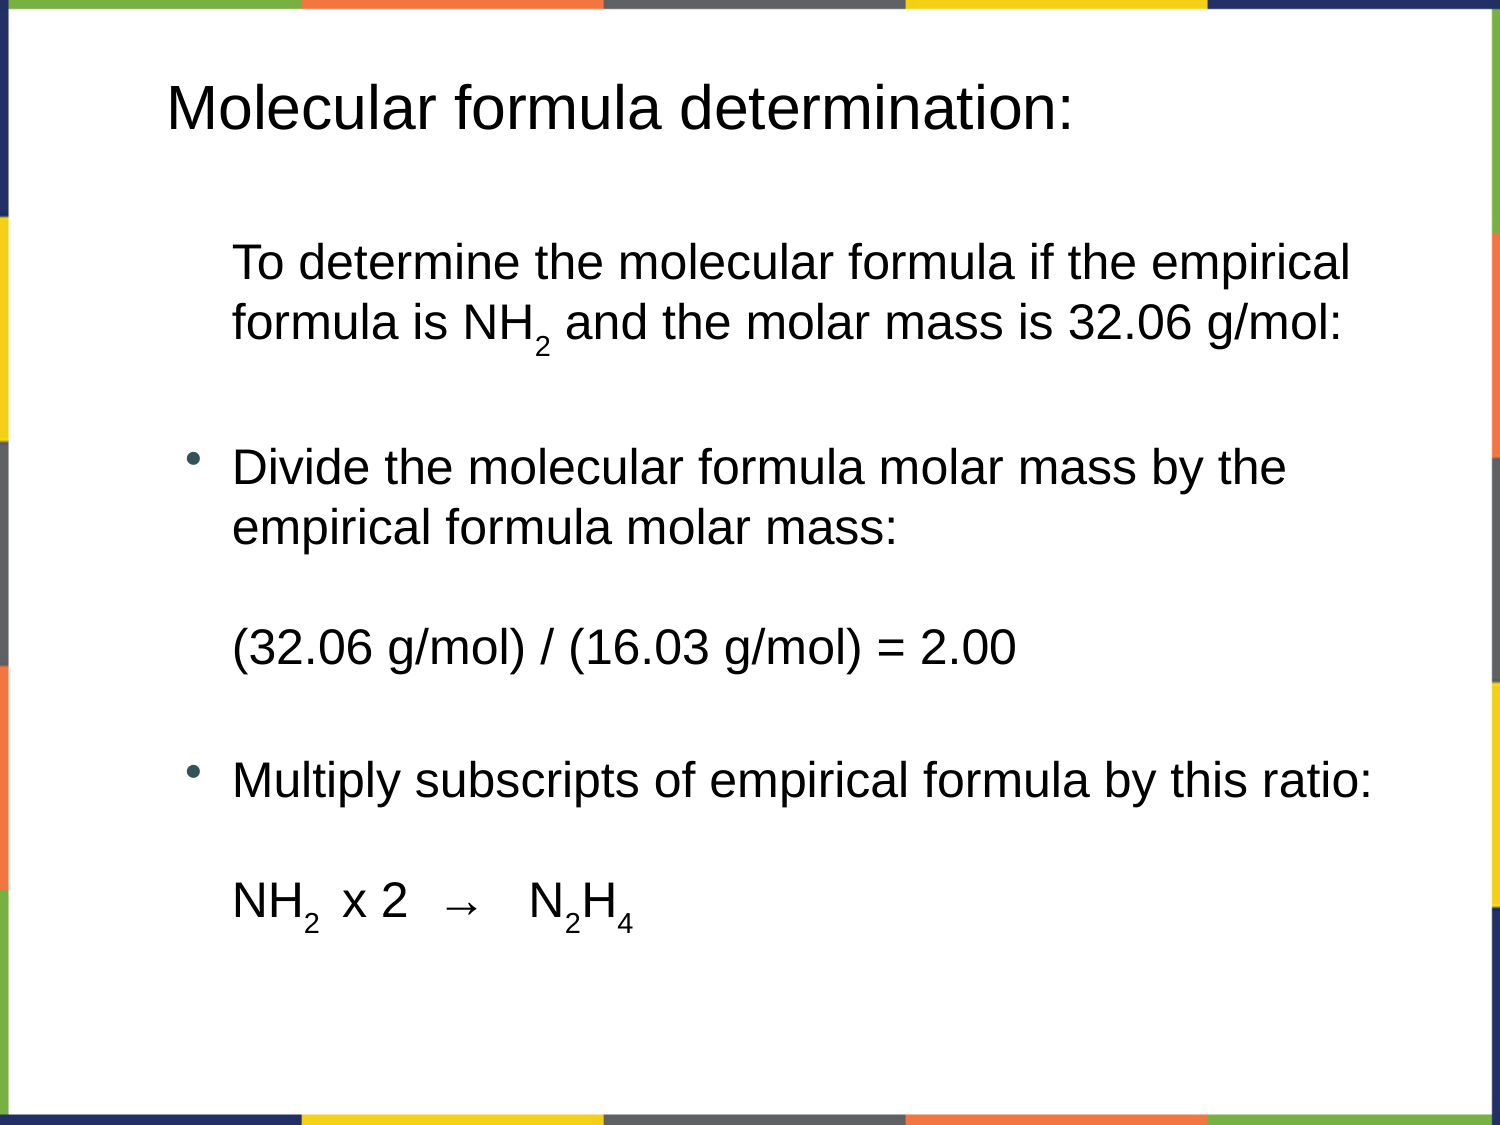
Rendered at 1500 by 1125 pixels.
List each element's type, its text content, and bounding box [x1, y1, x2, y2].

picture [0, 0, 1500, 1125]
list Molecular formula determination: To determine the molecular formula if the empirical formula is NH2 and the molar mass is 32.06 g/mol: Divide the molecular formula molar mass by the empirical formula molar mass: (32.06 g/mol) / (16.03 g/mol) = 2.00 Multiply subscripts of empirical formula by this ratio: NH2 x 2 → N2H4 [95, 60, 1396, 1006]
